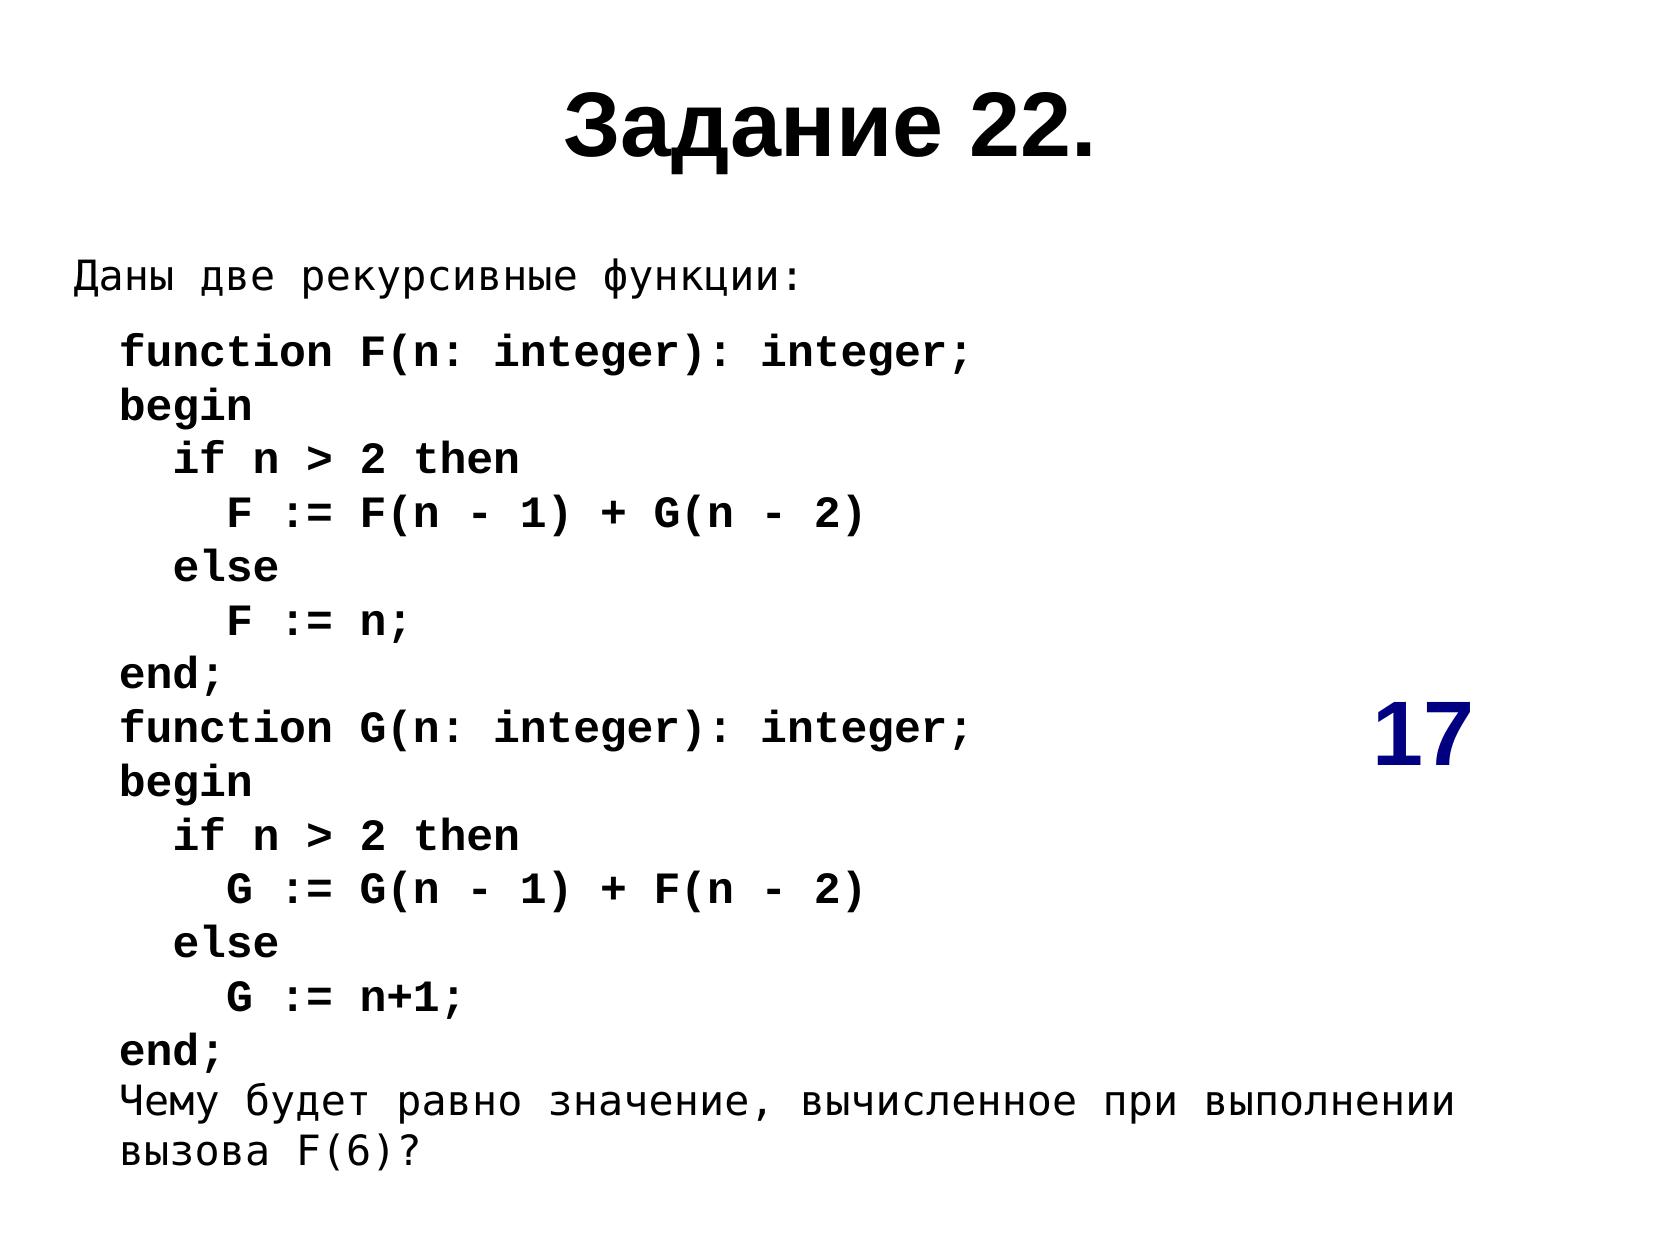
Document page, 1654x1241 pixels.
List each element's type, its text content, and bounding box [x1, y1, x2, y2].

text_box 17 [1299, 675, 1548, 841]
title Задание 22. [82, 45, 1571, 241]
list Даны две рекурсивные функции: function F(n: integer): integer; begin if n > 2 then F := F(n - 1) + G(n - 2) else F := n; end; function G(n: integer): integer; begin if n > 2 then G := G(n - 1) + F(n - 2) else G := n+1; end; Чему будет равно значение, вычисленное при выполнении вызова F(6)? [58, 241, 1609, 1194]
